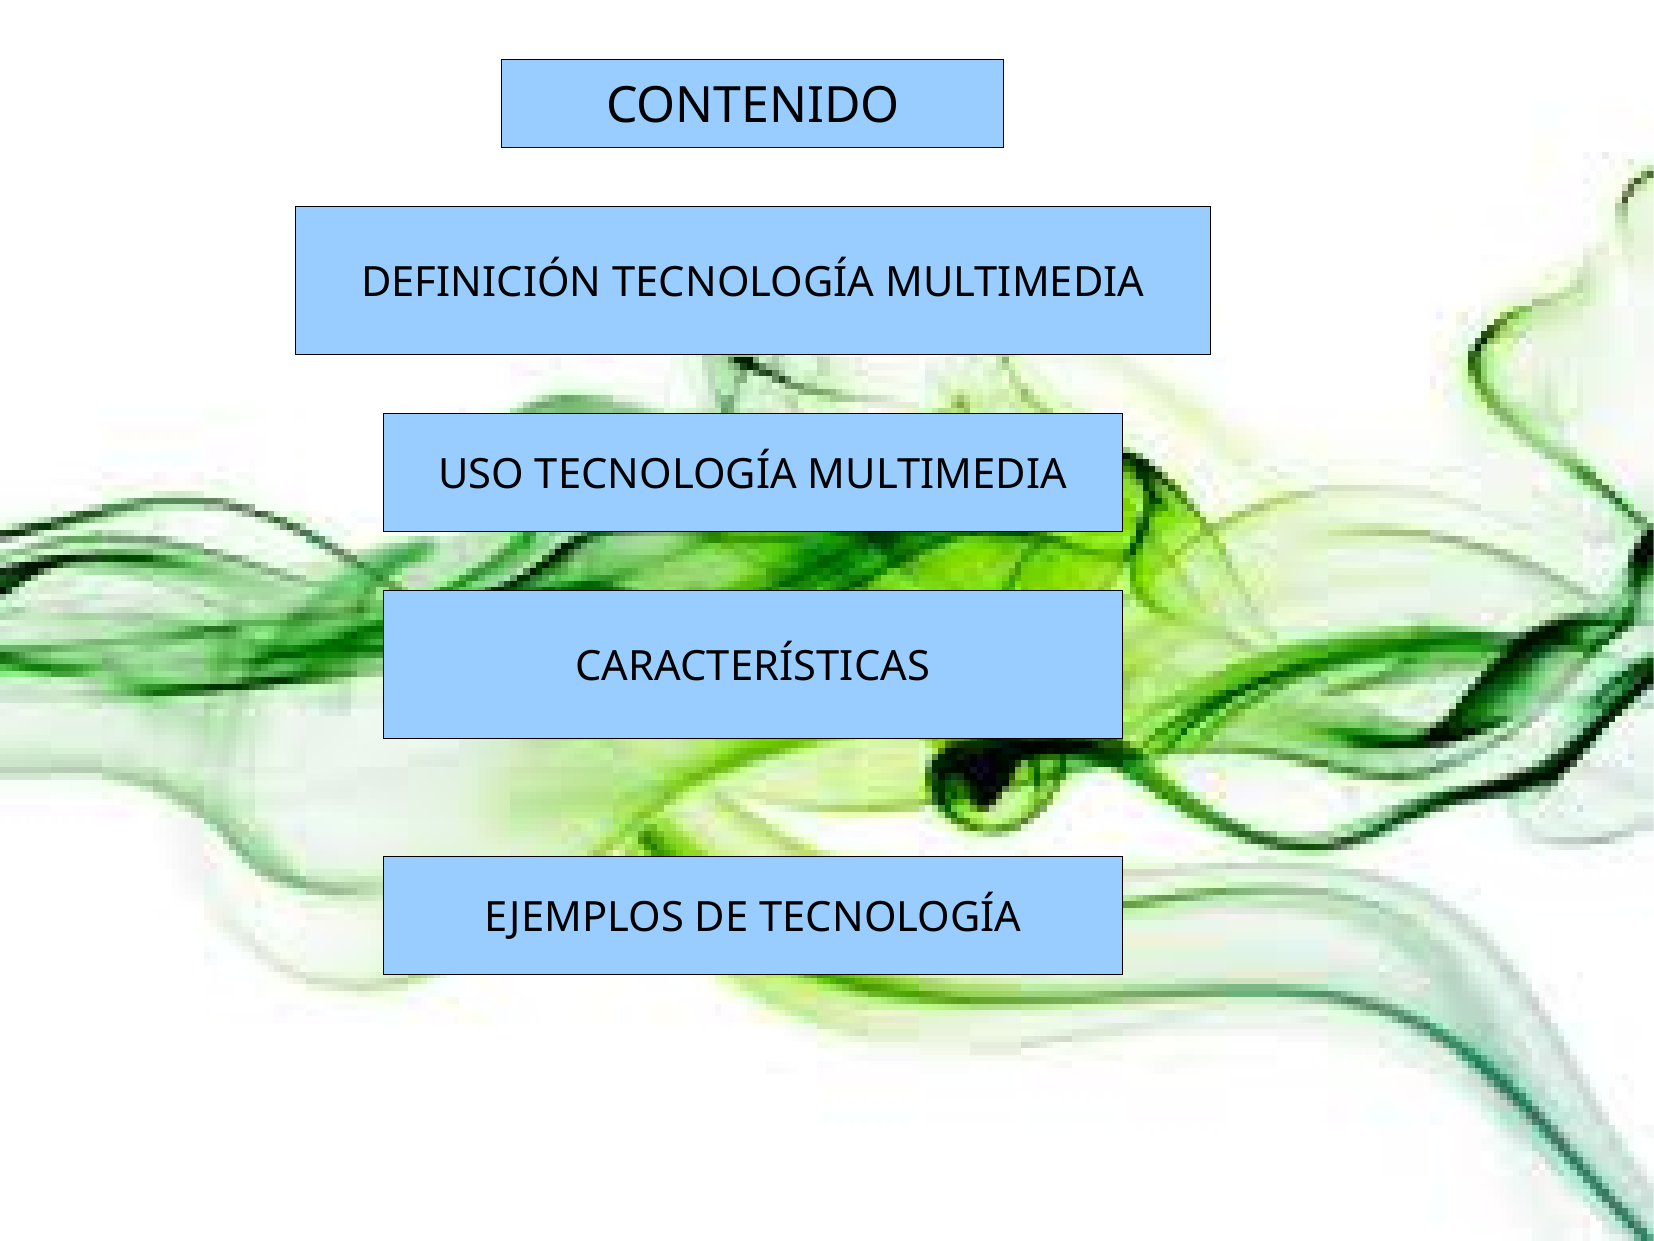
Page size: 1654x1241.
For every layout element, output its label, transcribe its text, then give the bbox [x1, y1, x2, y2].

text_box DEFINICIÓN TECNOLOGÍA MULTIMEDIA [295, 206, 1211, 355]
text_box CONTENIDO [501, 59, 1004, 148]
text_box CARACTERÍSTICAS [383, 590, 1123, 739]
picture [0, 0, 1654, 1241]
text_box EJEMPLOS DE TECNOLOGÍA [383, 856, 1123, 975]
text_box USO TECNOLOGÍA MULTIMEDIA [383, 413, 1123, 532]
